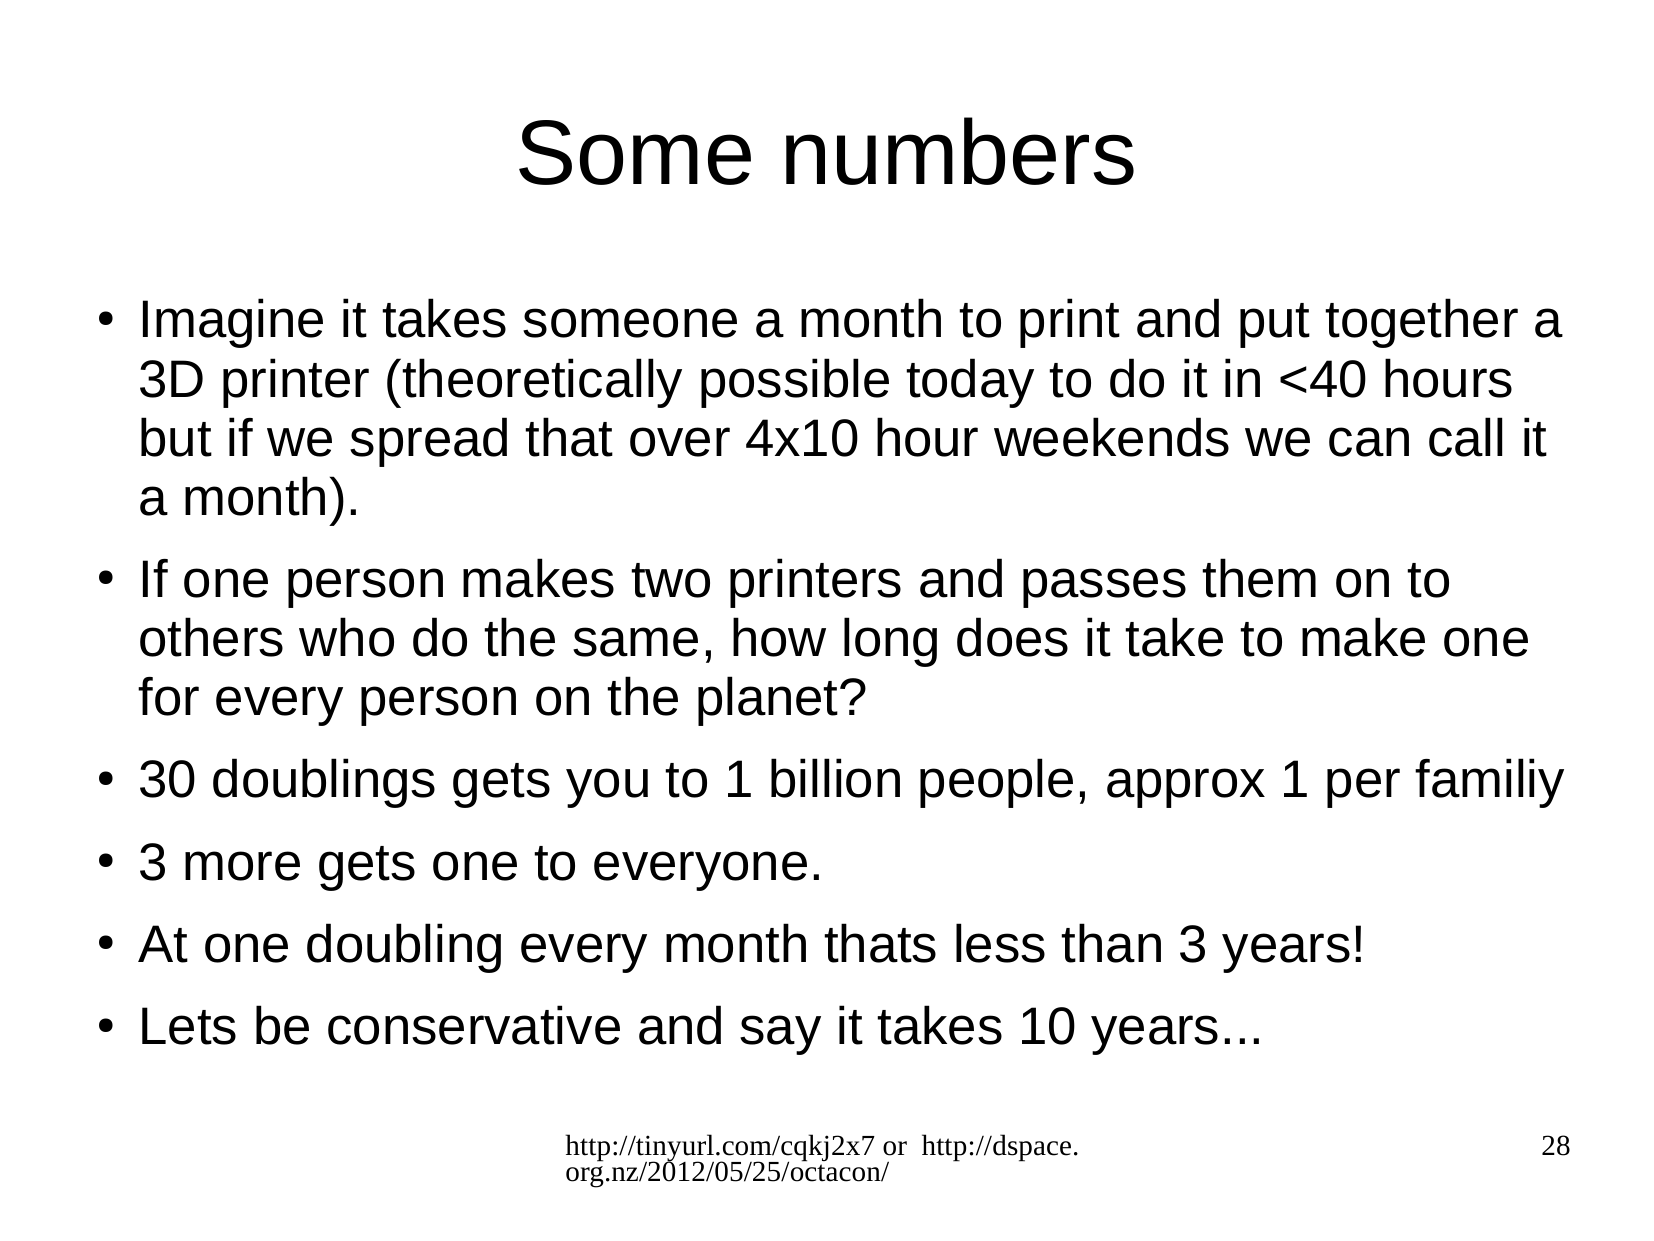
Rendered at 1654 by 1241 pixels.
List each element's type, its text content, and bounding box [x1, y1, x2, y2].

title Some numbers [82, 49, 1571, 257]
list Imagine it takes someone a month to print and put together a 3D printer (theoretically possible today to do it in <40 hours but if we spread that over 4x10 hour weekends we can call it a month). If one person makes two printers and passes them on to others who do the same, how long does it take to make one for every person on the planet? 30 doublings gets you to 1 billion people, approx 1 per familiy 3 more gets one to everyone. At one doubling every month thats less than 3 years! Lets be conservative and say it takes 10 years... [82, 290, 1571, 1109]
